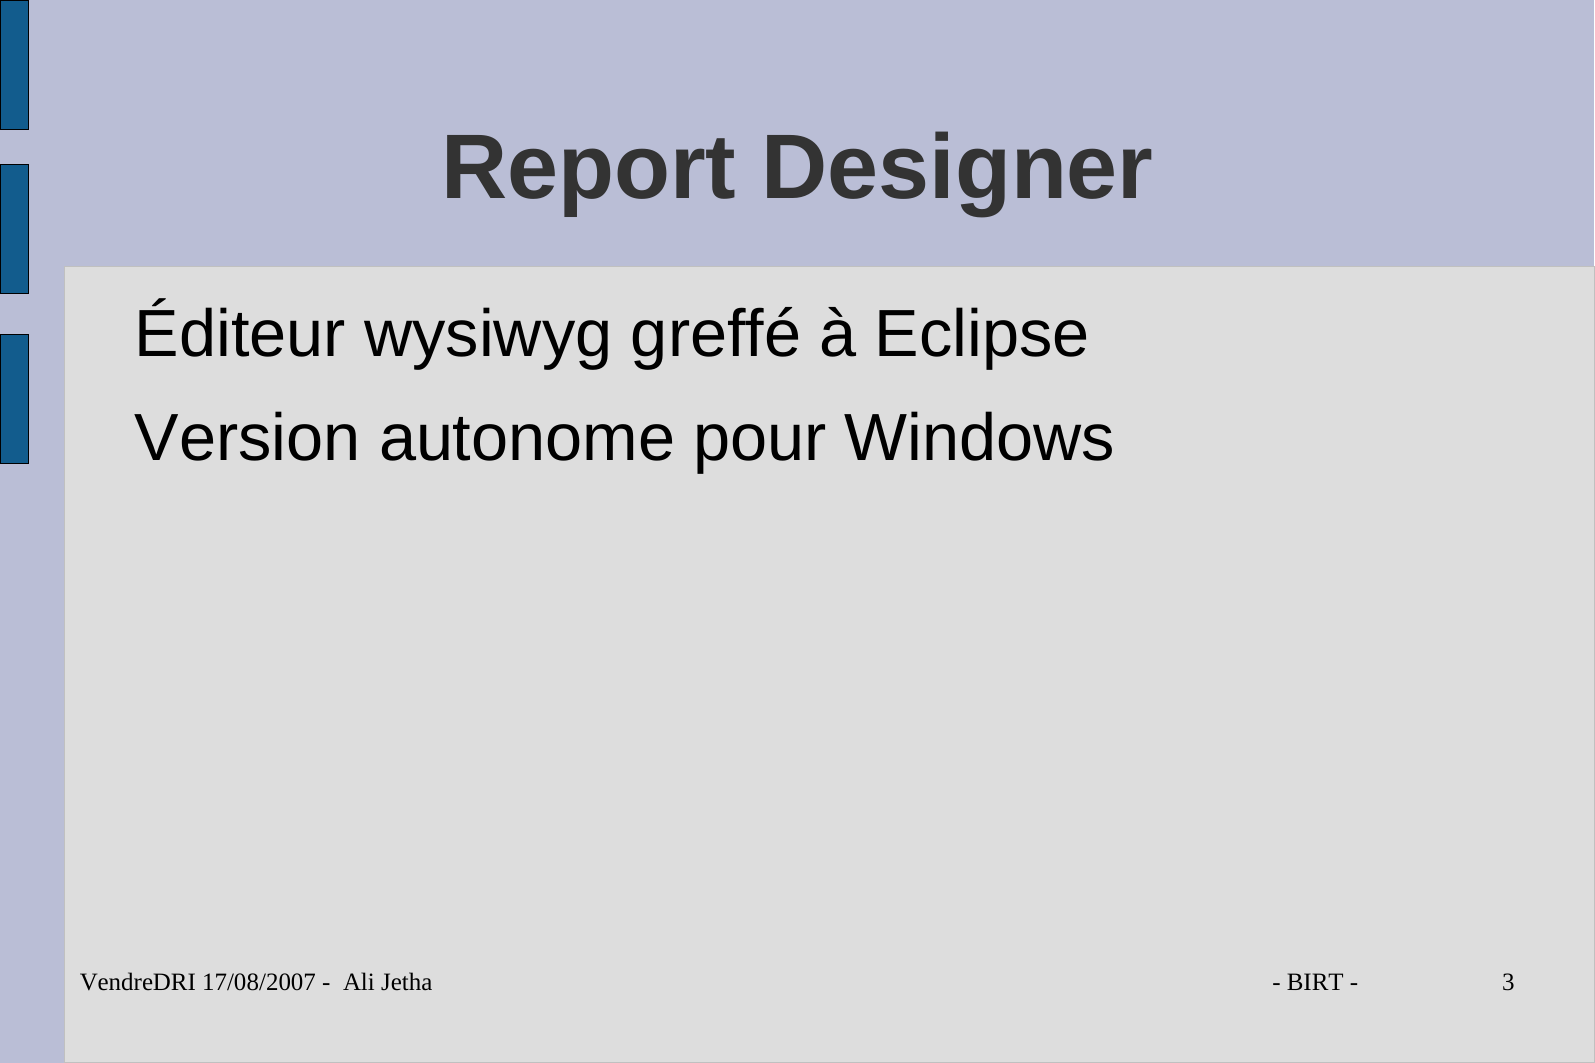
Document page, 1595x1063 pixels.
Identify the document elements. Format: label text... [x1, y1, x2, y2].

list Éditeur wysiwyg greffé à Eclipse Version autonome pour Windows [117, 295, 1479, 966]
title Report Designer [117, 85, 1479, 249]
